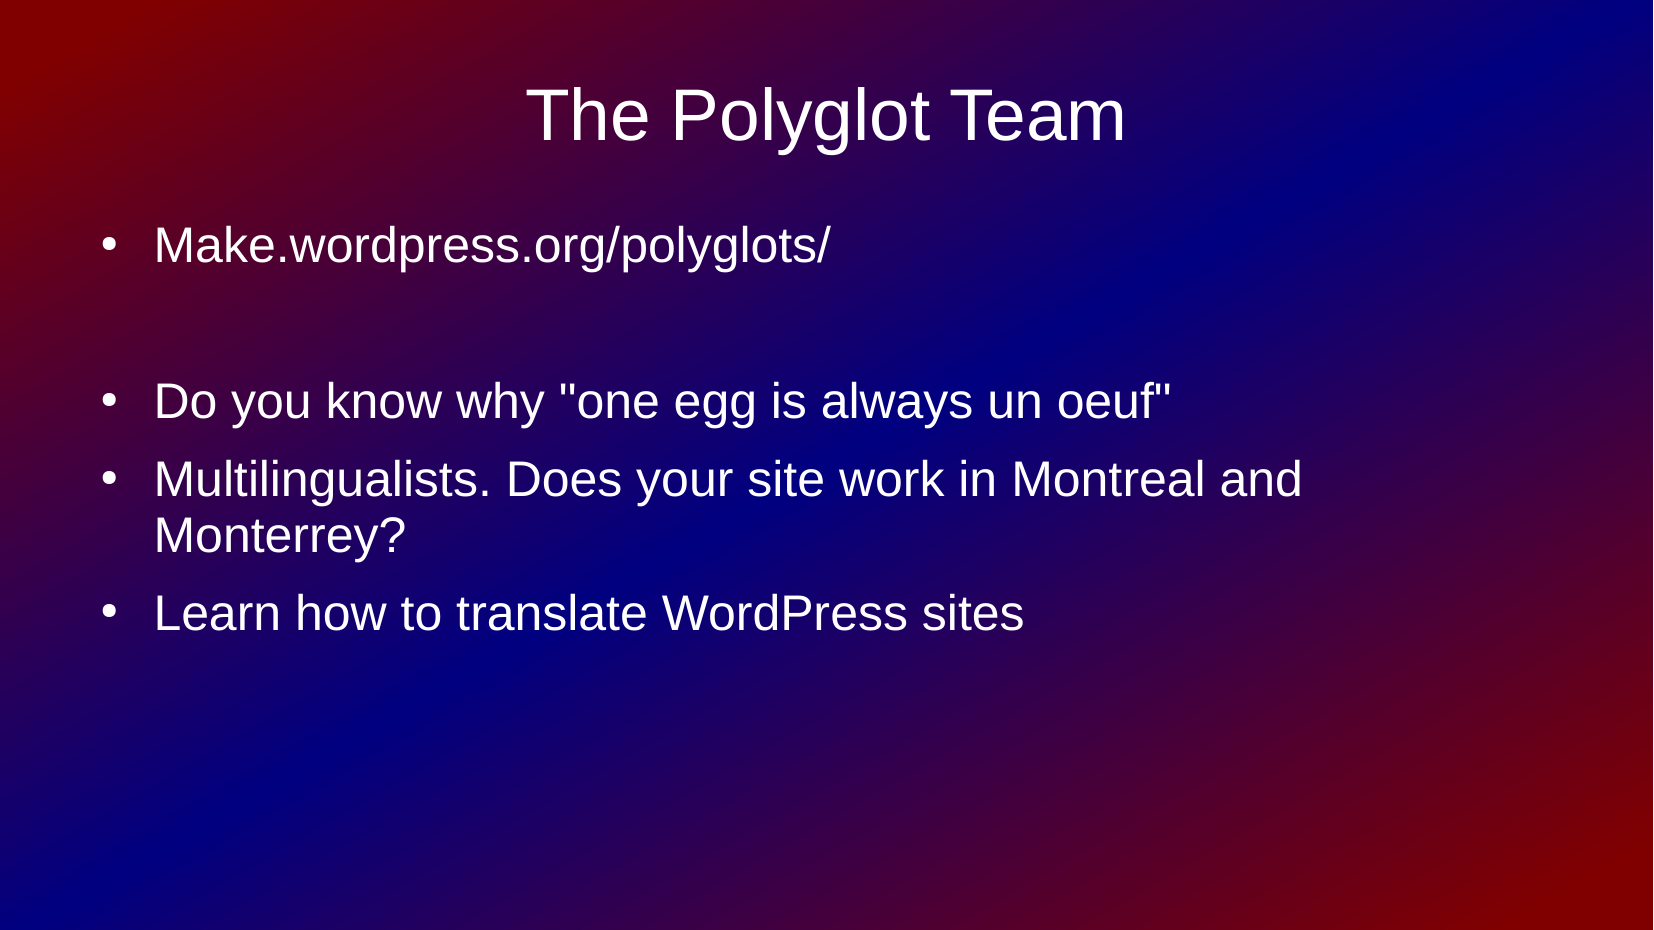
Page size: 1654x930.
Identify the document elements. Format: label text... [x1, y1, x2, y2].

list Make.wordpress.org/polyglots/ Do you know why "one egg is always un oeuf" Multilingualists. Does your site work in Montreal and Monterrey? Learn how to translate WordPress sites [82, 217, 1516, 871]
title The Polyglot Team [82, 37, 1571, 193]
